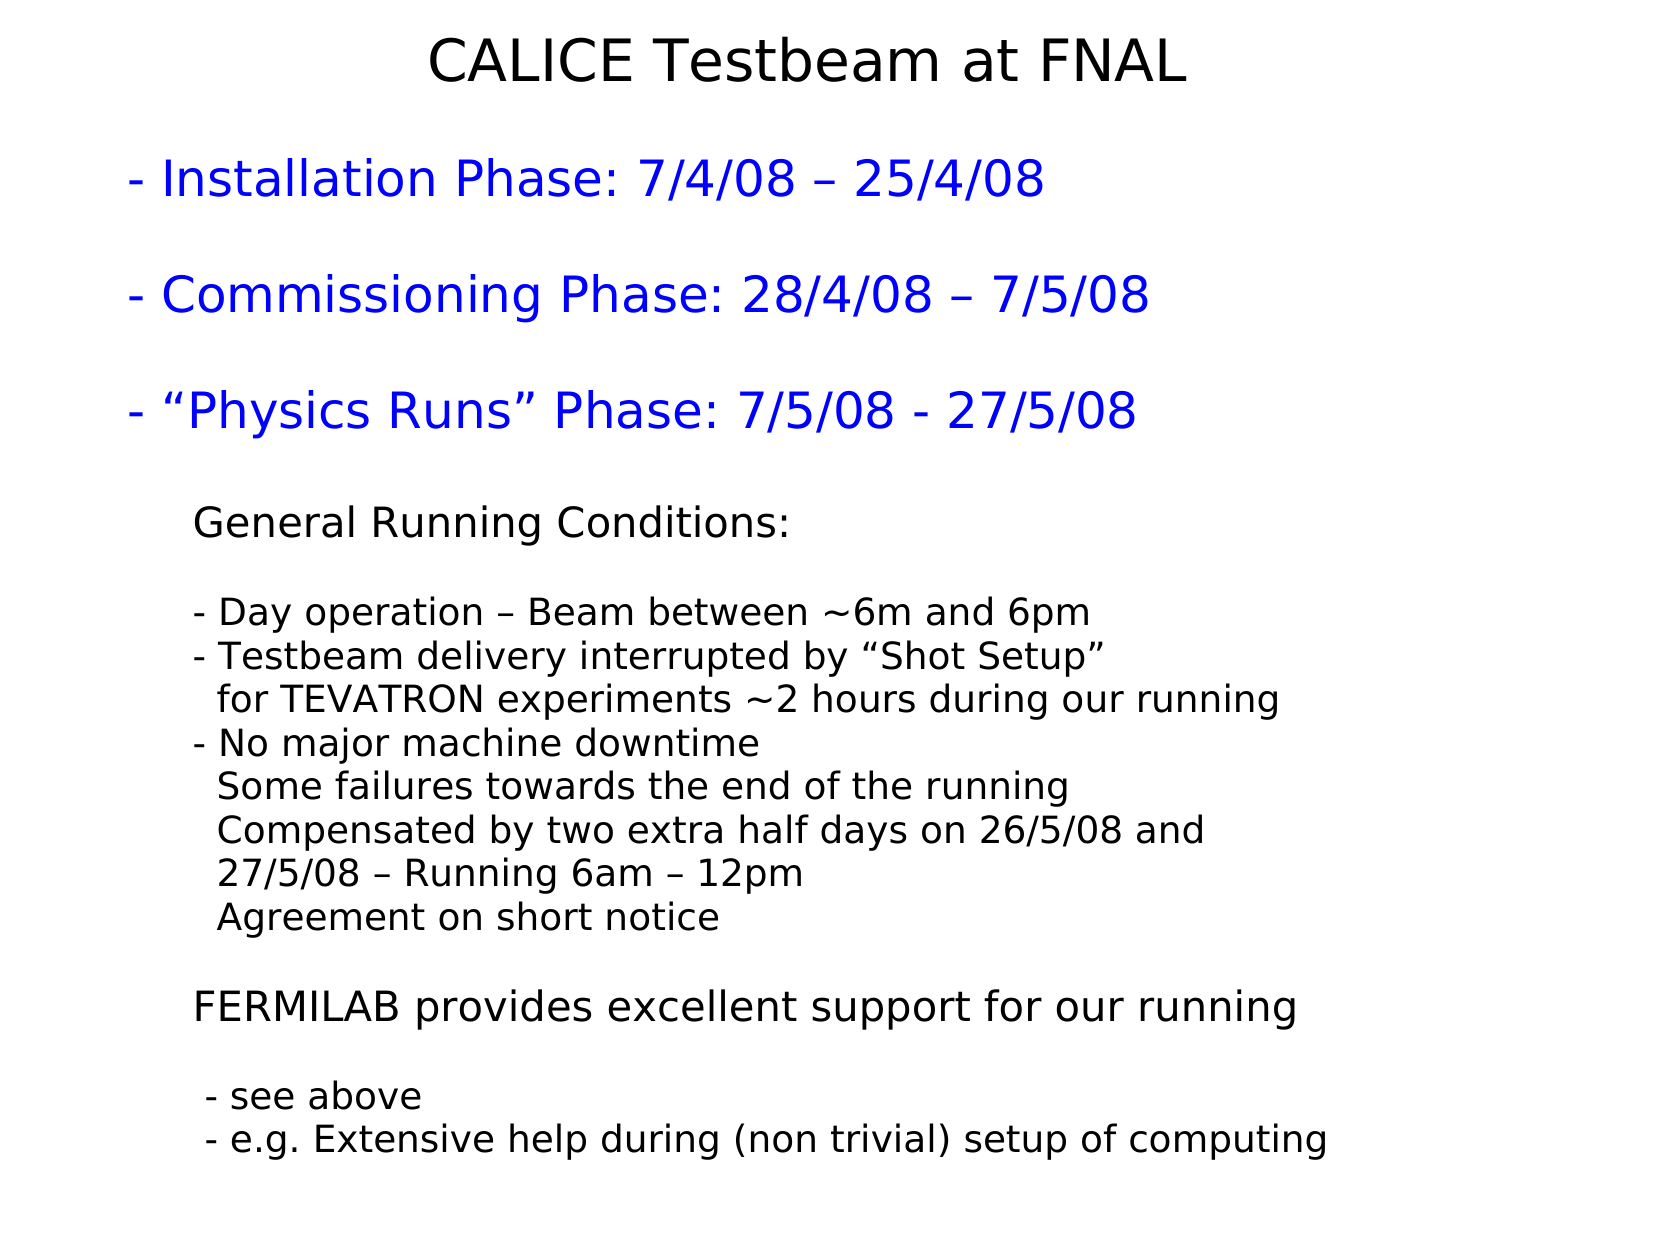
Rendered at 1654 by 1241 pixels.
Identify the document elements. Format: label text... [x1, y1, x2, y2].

text_box CALICE Testbeam at FNAL [412, 19, 1203, 103]
text_box General Running Conditions: - Day operation – Beam between ~6m and 6pm - Testbeam delivery interrupted by “Shot Setup” for TEVATRON experiments ~2 hours during our running - No major machine downtime Some failures towards the end of the running Compensated by two extra half days on 26/5/08 and 27/5/08 – Running 6am – 12pm Agreement on short notice FERMILAB provides excellent support for our running - see above - e.g. Extensive help during (non trivial) setup of computing [177, 491, 1321, 1170]
text_box - Installation Phase: 7/4/08 – 25/4/08 - Commissioning Phase: 28/4/08 – 7/5/08 - “Physics Runs” Phase: 7/5/08 - 27/5/08 [112, 142, 1145, 449]
